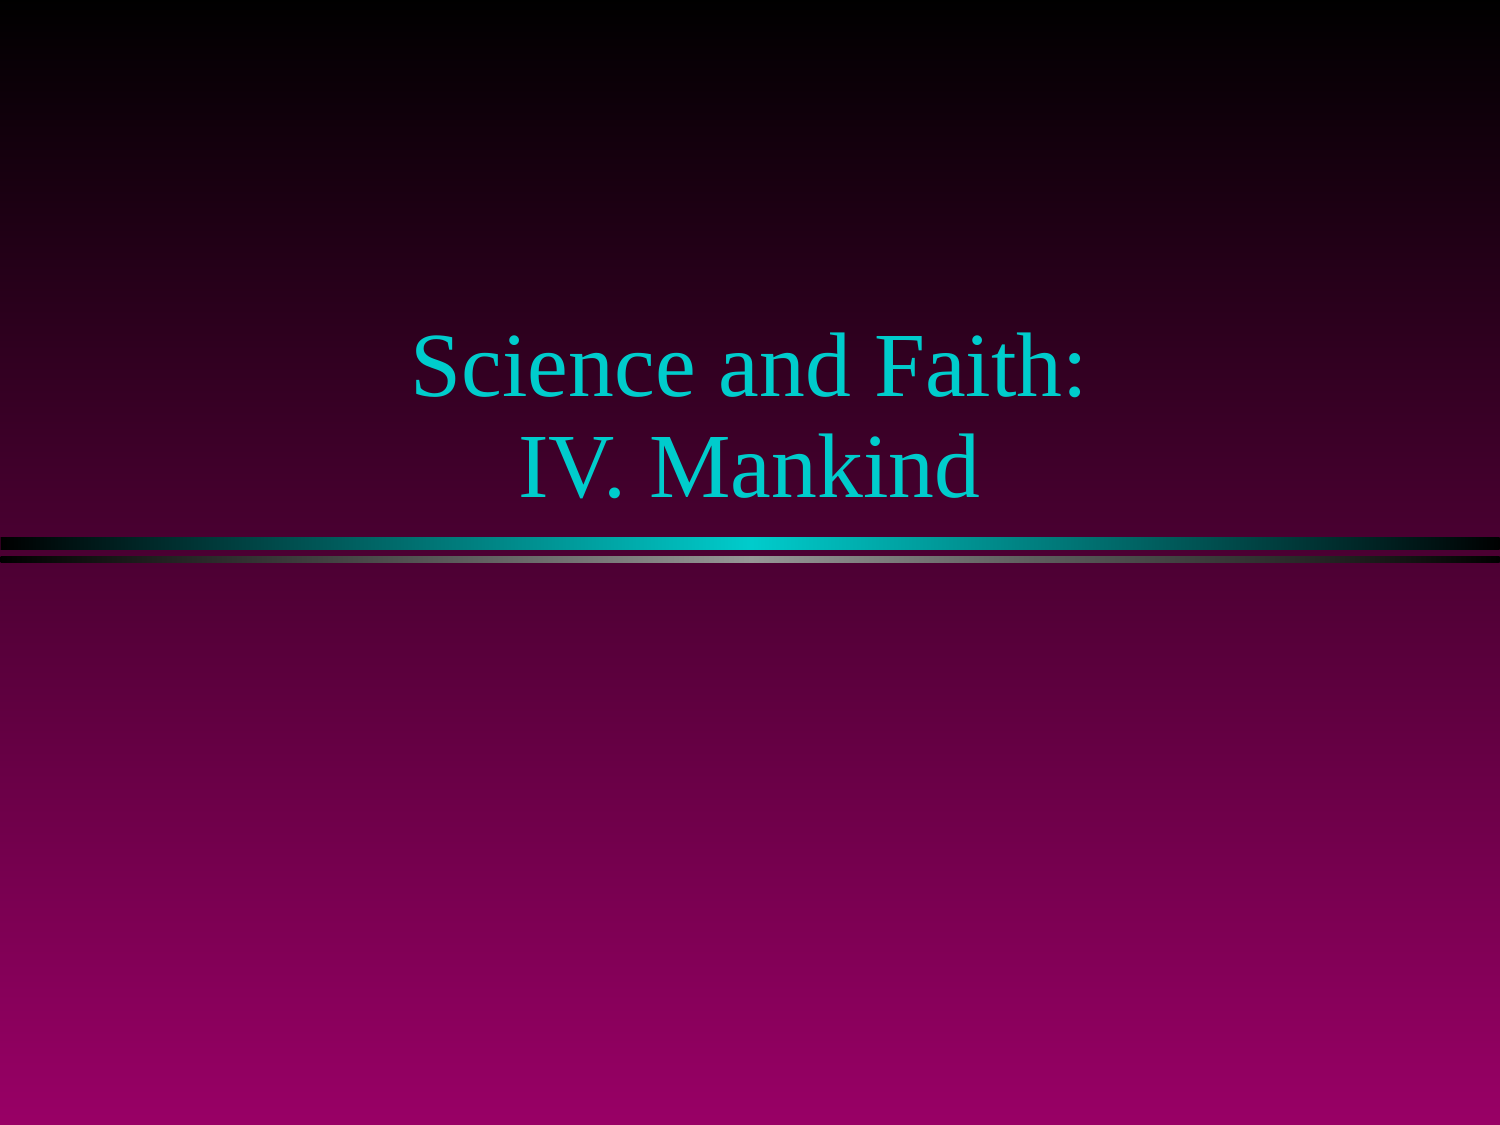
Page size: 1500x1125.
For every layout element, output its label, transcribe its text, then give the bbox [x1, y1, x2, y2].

title Science and Faith: IV. Mankind [112, 306, 1388, 525]
